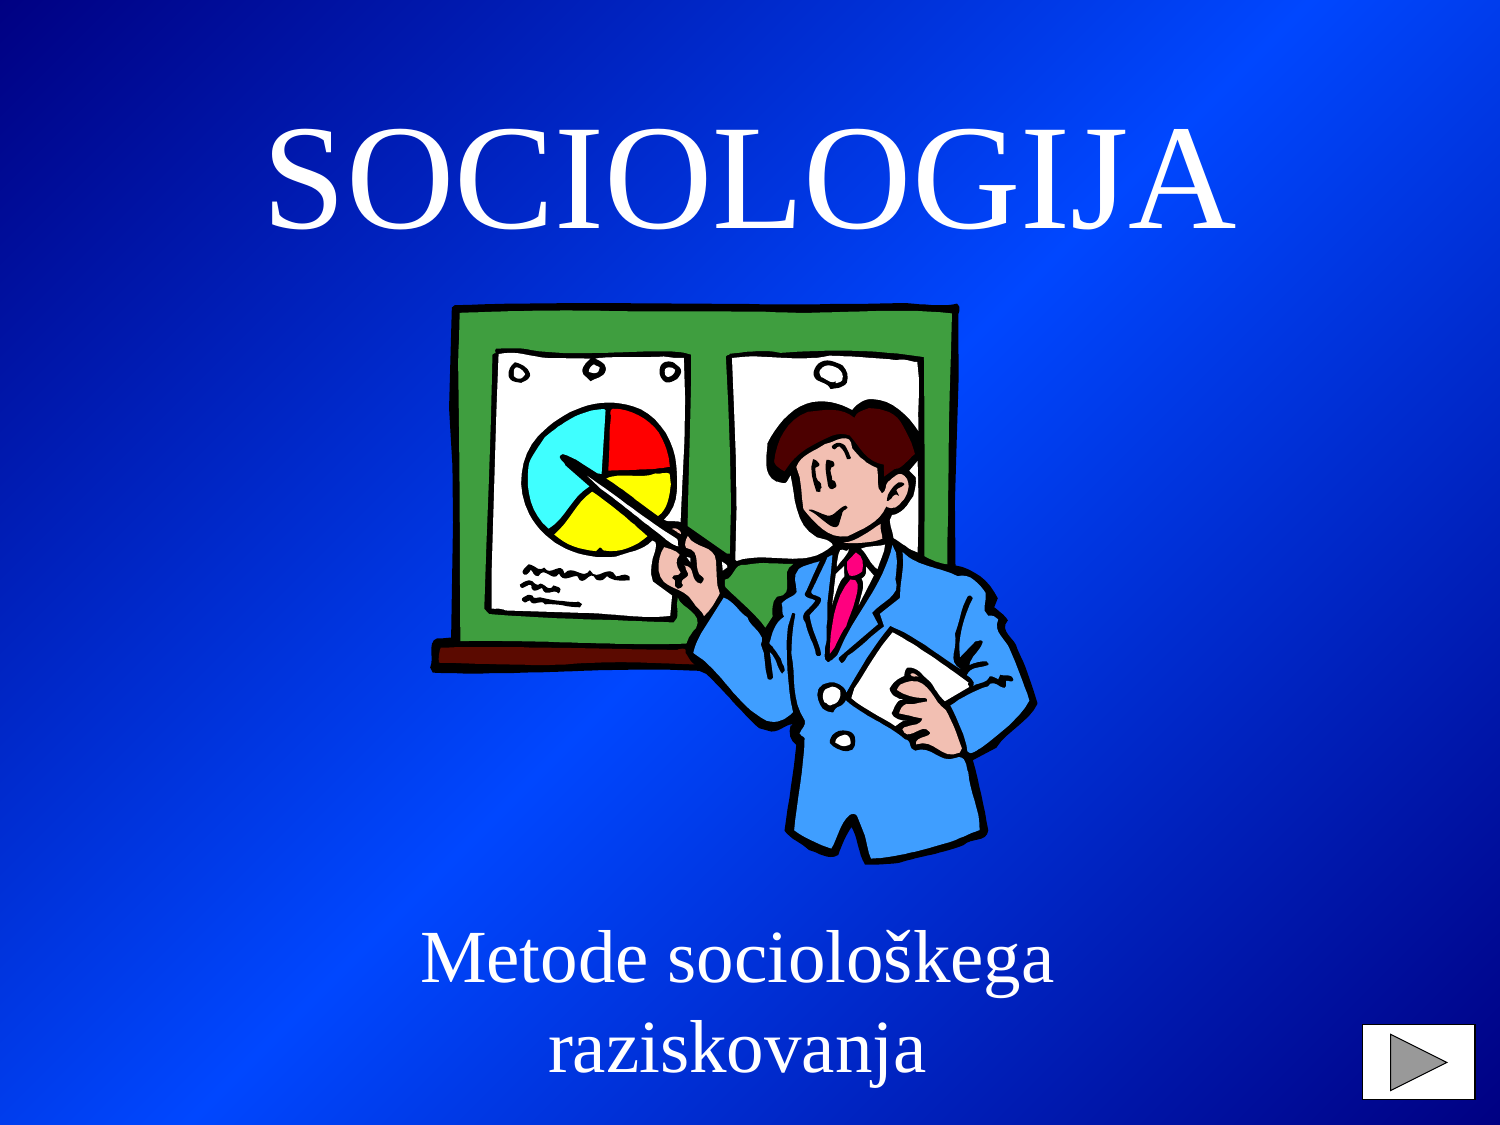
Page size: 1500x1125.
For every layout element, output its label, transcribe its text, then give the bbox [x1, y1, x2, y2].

picture [425, 299, 1038, 865]
subtitle Metode sociološkega raziskovanja [212, 900, 1263, 1038]
text_box [1362, 1024, 1476, 1100]
title SOCIOLOGIJA [0, 37, 1500, 300]
